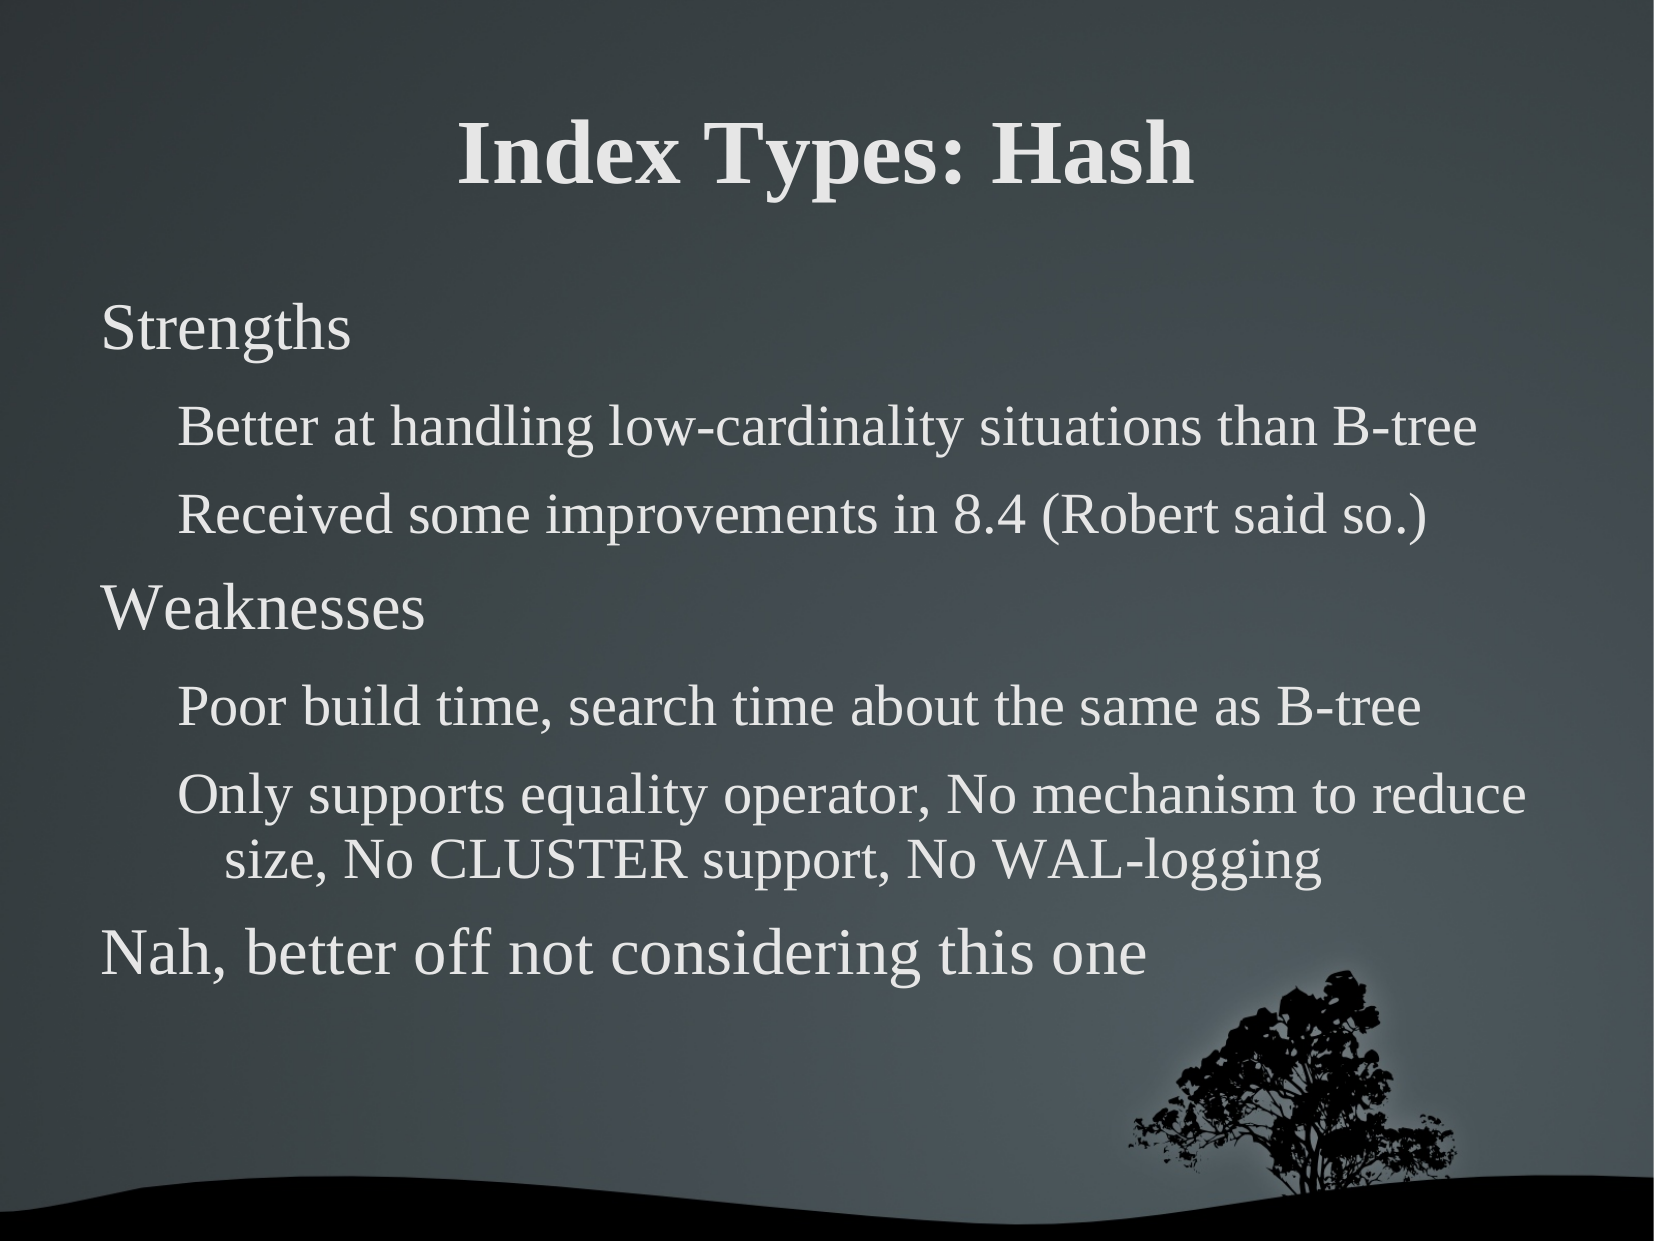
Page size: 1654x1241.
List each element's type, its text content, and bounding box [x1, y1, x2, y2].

list Strengths Better at handling low-cardinality situations than B-tree Received some improvements in 8.4 (Robert said so.) Weaknesses Poor build time, search time about the same as B-tree Only supports equality operator, No mechanism to reduce size, No CLUSTER support, No WAL-logging Nah, better off not considering this one [82, 290, 1571, 1094]
picture [0, 0, 1654, 1241]
title Index Types: Hash [82, 49, 1571, 257]
